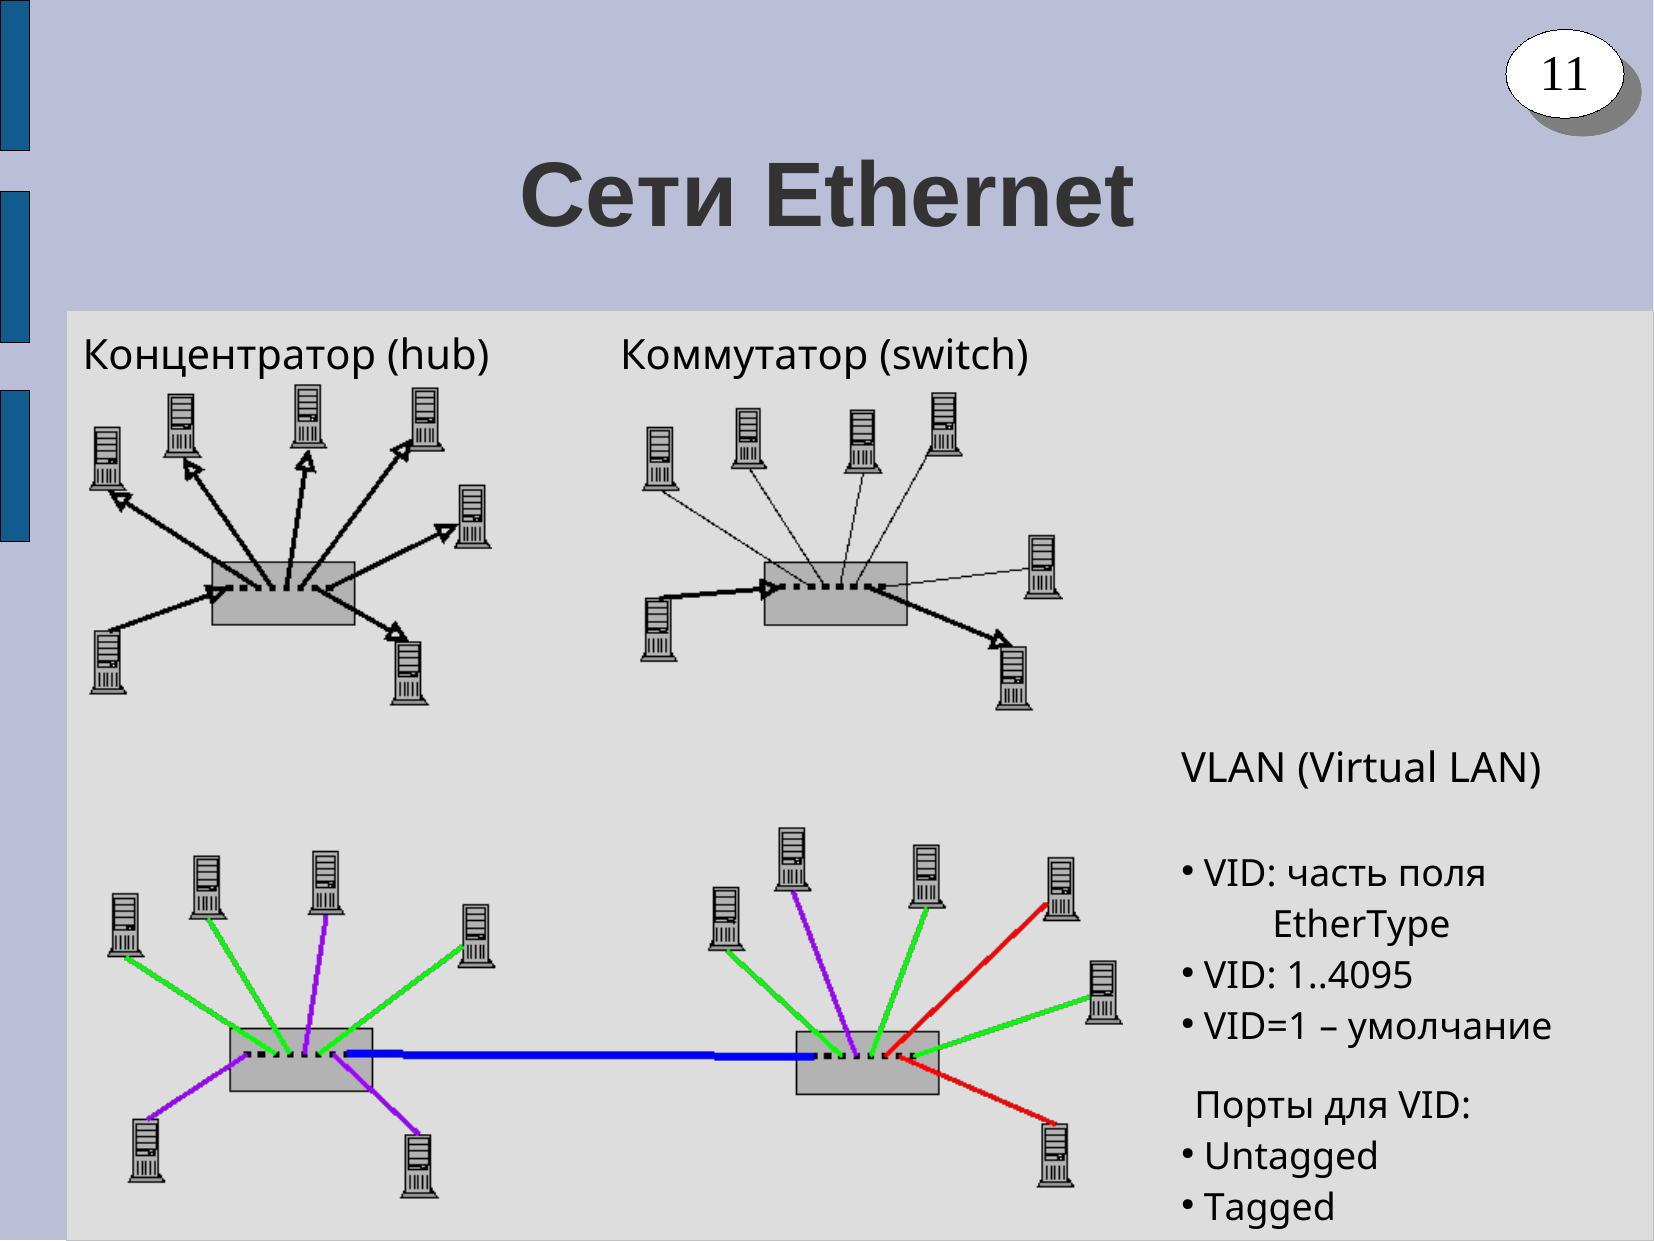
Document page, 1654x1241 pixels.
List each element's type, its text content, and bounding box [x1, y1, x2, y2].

text_box VLAN (Virtual LAN) VID: часть поля EtherType VID: 1..4095 VID=1 – умолчание Порты для VID: Untagged Tagged Not member [1181, 738, 1630, 1224]
text_box Концентратор (hub) [82, 324, 620, 384]
picture [106, 826, 1123, 1227]
text_box Коммутатор (switch) [620, 324, 1158, 384]
picture [639, 391, 1063, 739]
text_box 11 [1505, 29, 1625, 119]
picture [88, 383, 492, 734]
title Сети Ethernet [121, 91, 1534, 299]
